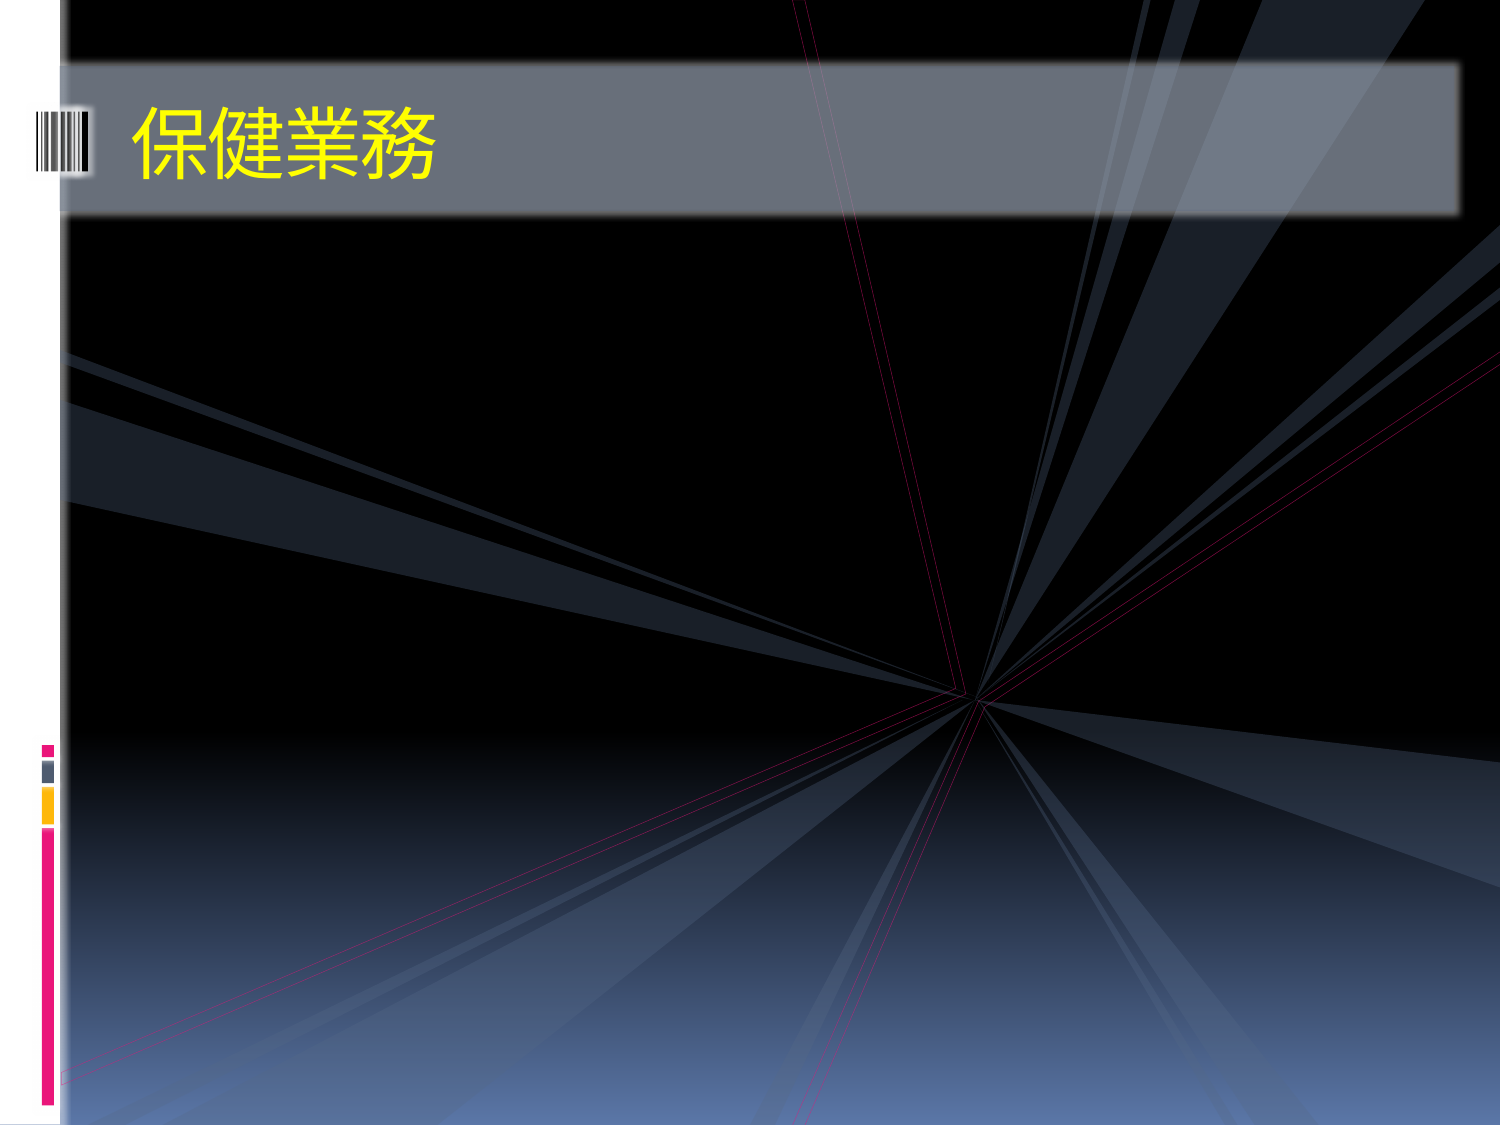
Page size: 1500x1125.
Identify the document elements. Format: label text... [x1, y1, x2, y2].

title 保健業務 [115, 83, 1454, 212]
